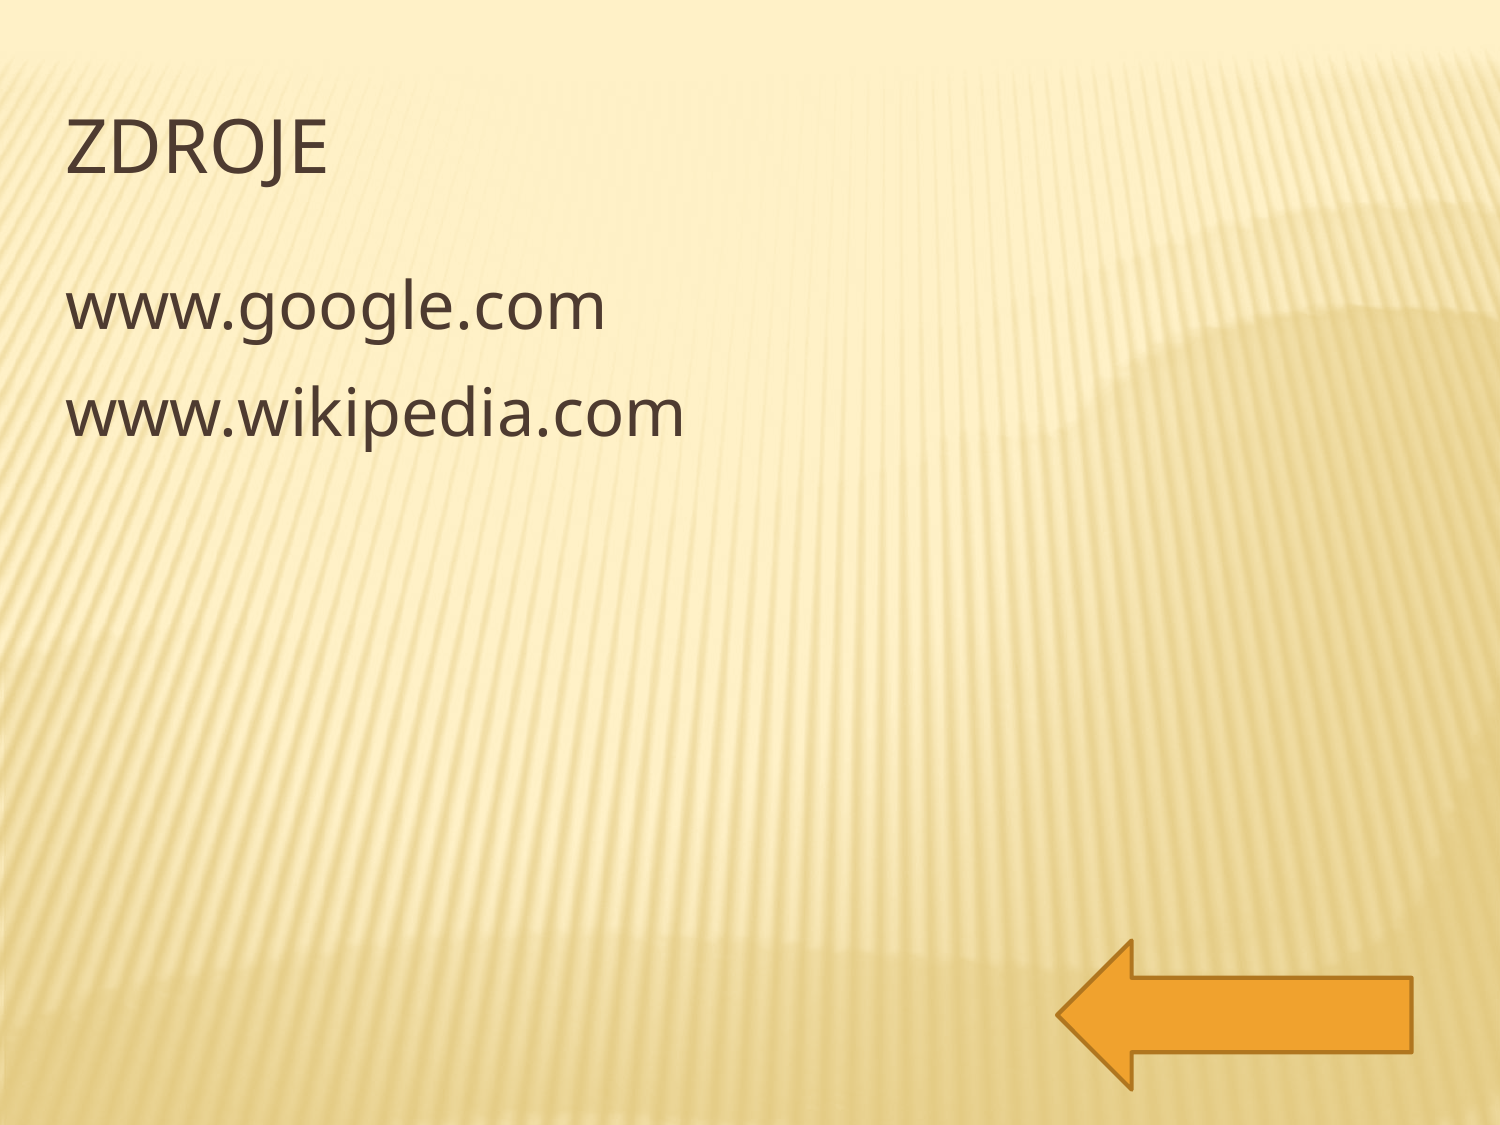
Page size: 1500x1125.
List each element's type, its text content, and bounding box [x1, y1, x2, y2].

text_box [1057, 940, 1412, 1090]
list www.google.com www.wikipedia.com [50, 254, 1476, 998]
title zdroje [50, 75, 1476, 213]
